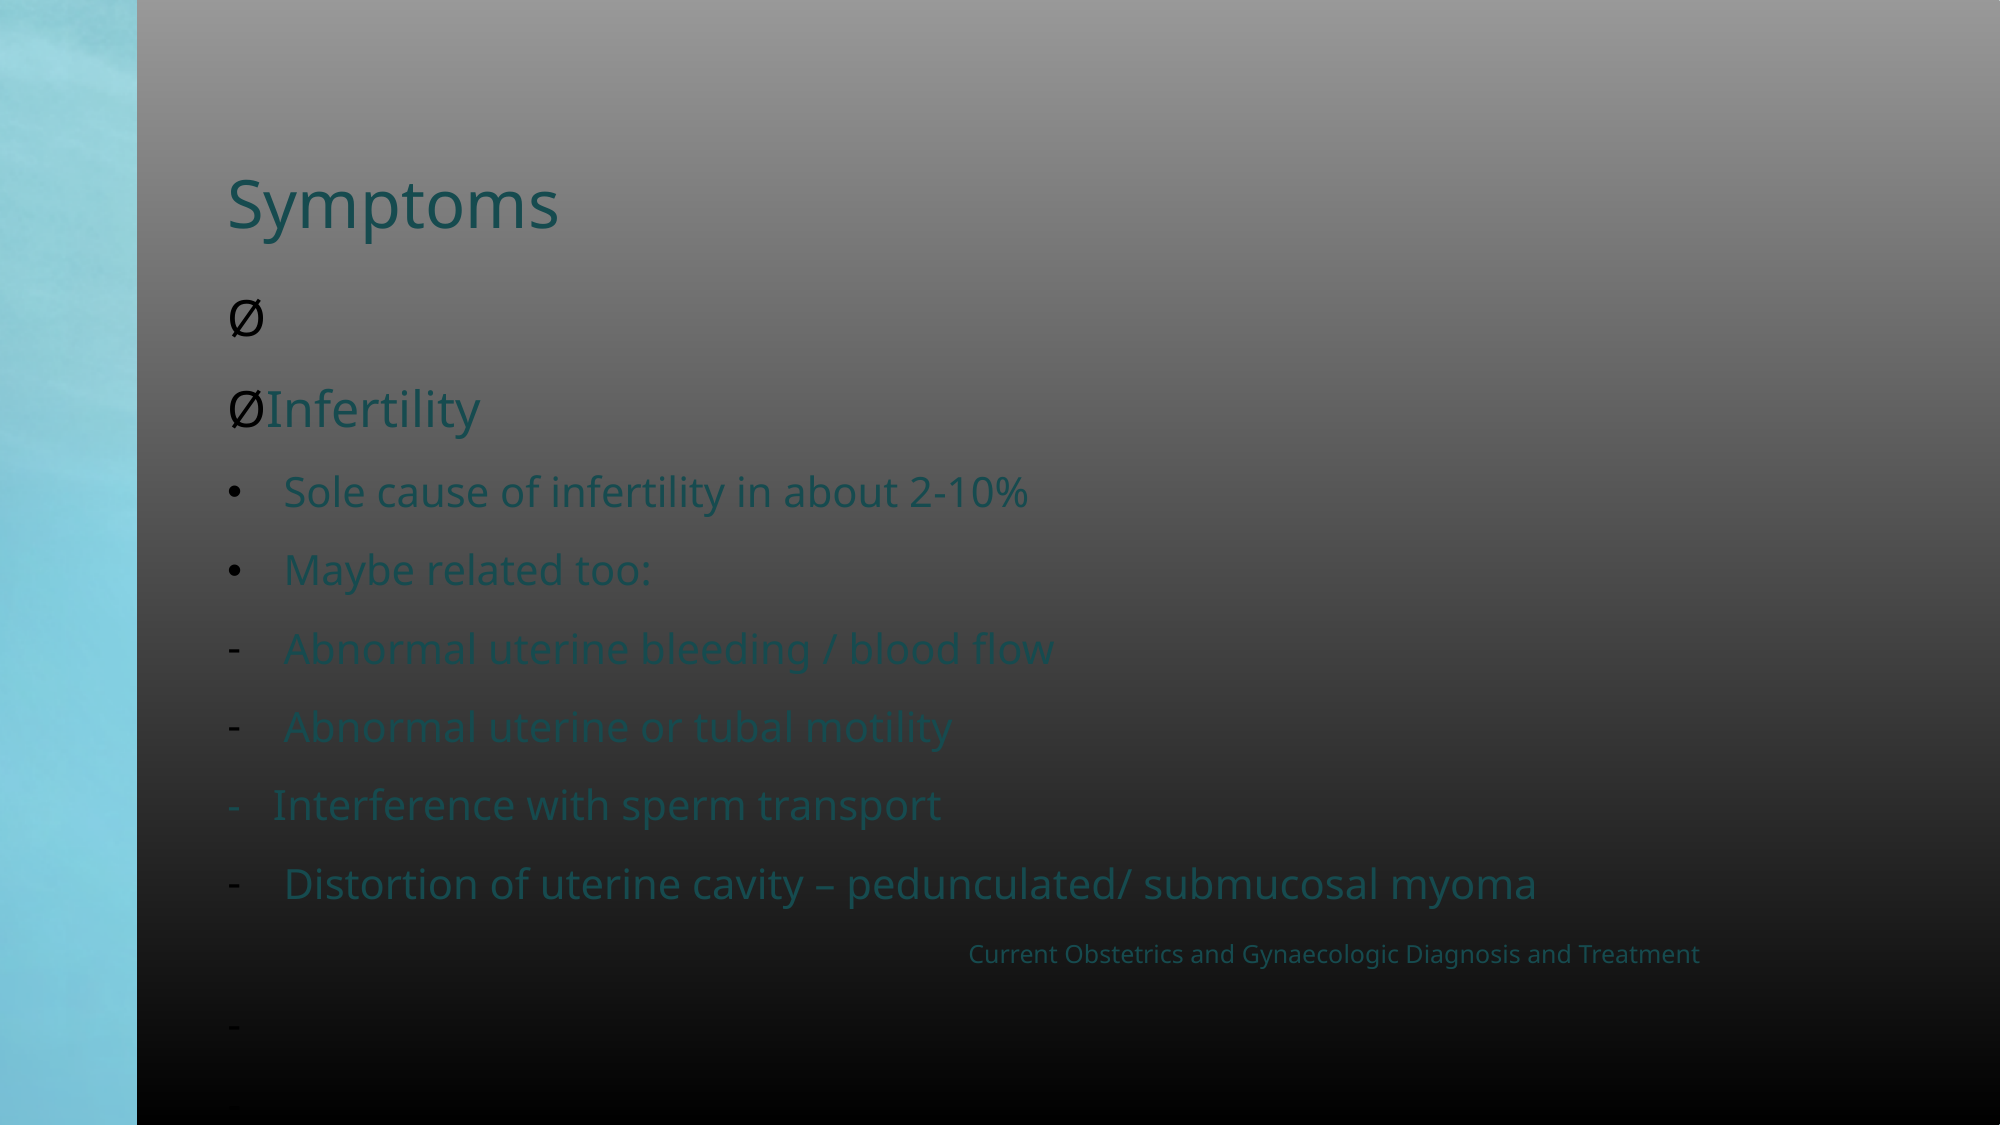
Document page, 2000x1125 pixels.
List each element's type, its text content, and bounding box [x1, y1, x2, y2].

list Infertility Sole cause of infertility in about 2-10% Maybe related too: Abnormal uterine bleeding / blood flow Abnormal uterine or tubal motility - Interference with sperm transport Distortion of uterine cavity – pedunculated/ submucosal myoma Current Obstetrics and Gynaecologic Diagnosis and Treatment [212, 275, 1788, 1013]
title Symptoms [212, 62, 1788, 250]
